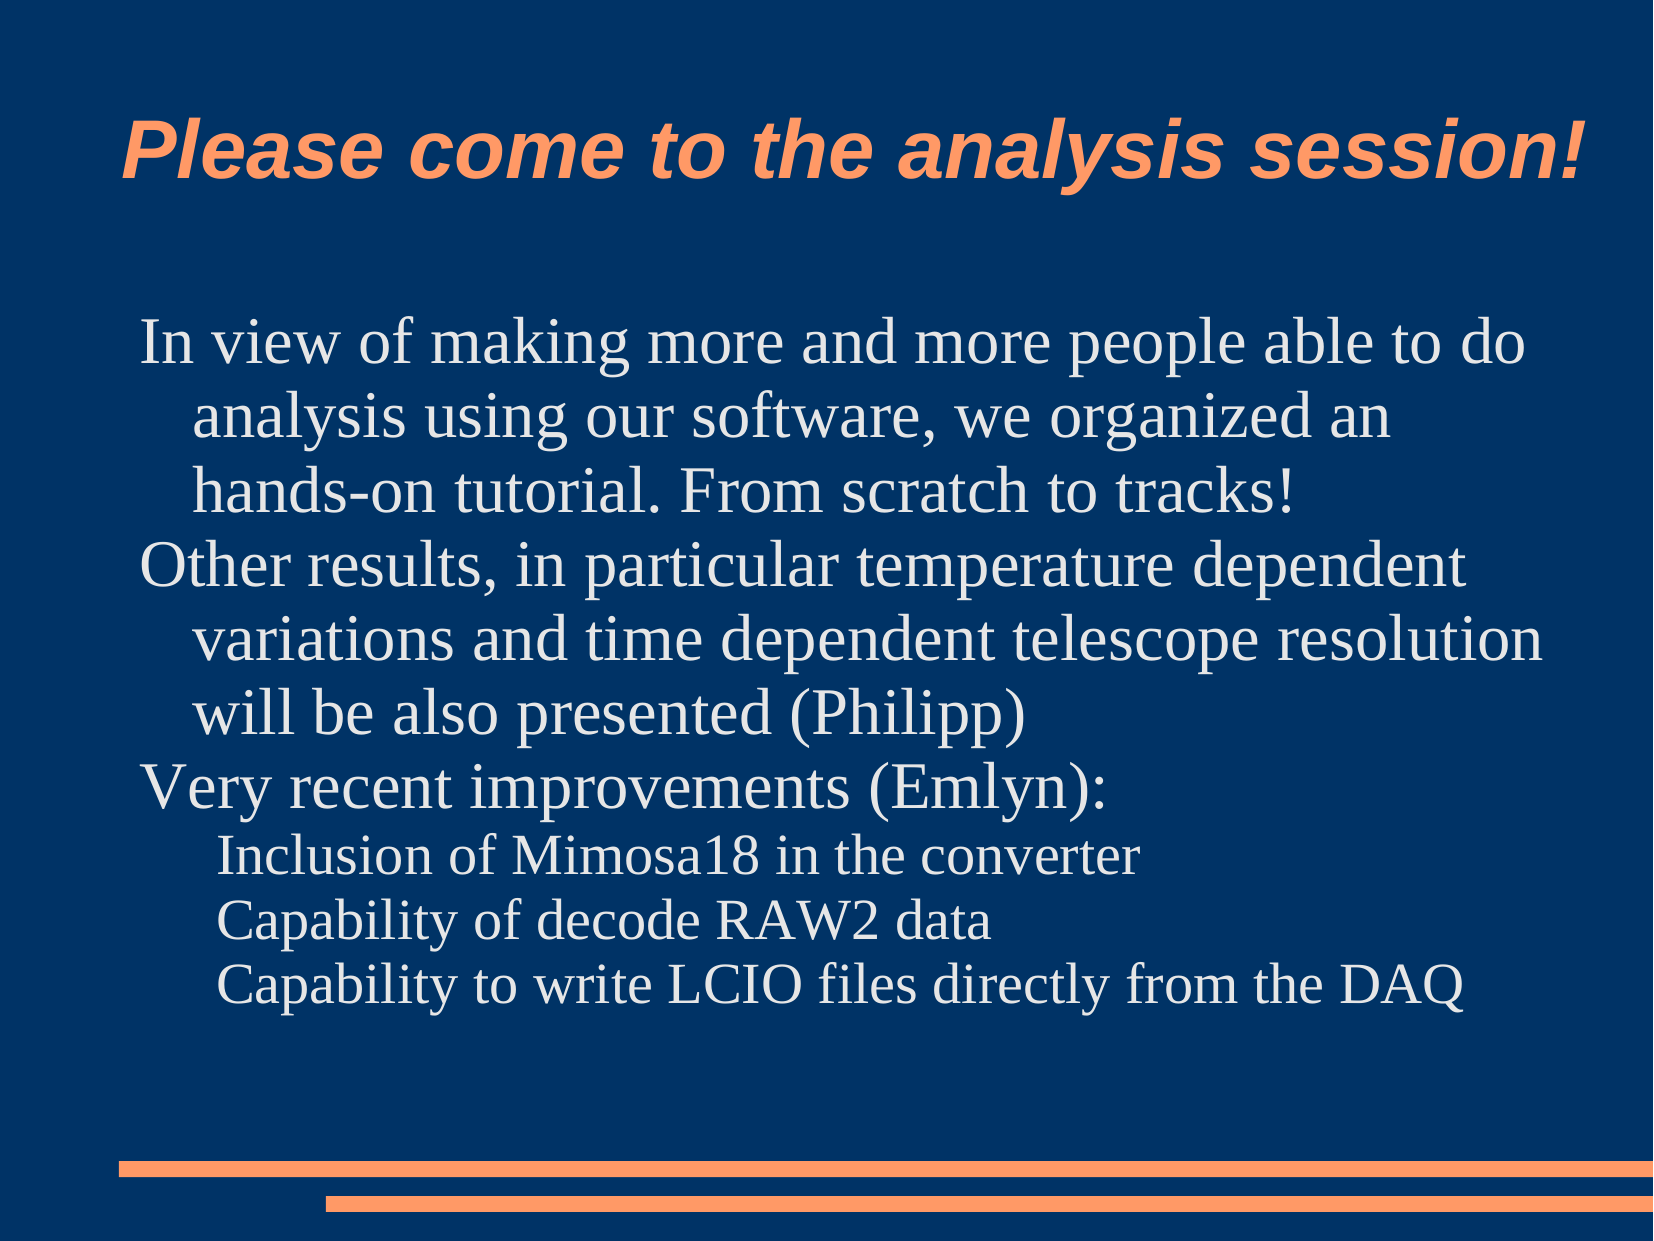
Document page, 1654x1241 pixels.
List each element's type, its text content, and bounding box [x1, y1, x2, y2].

title Please come to the analysis session! [121, 46, 1611, 254]
list In view of making more and more people able to do analysis using our software, we organized an hands-on tutorial. From scratch to tracks! Other results, in particular temperature dependent variations and time dependent telescope resolution will be also presented (Philipp) Very recent improvements (Emlyn): Inclusion of Mimosa18 in the converter Capability of decode RAW2 data Capability to write LCIO files directly from the DAQ [121, 304, 1561, 1115]
